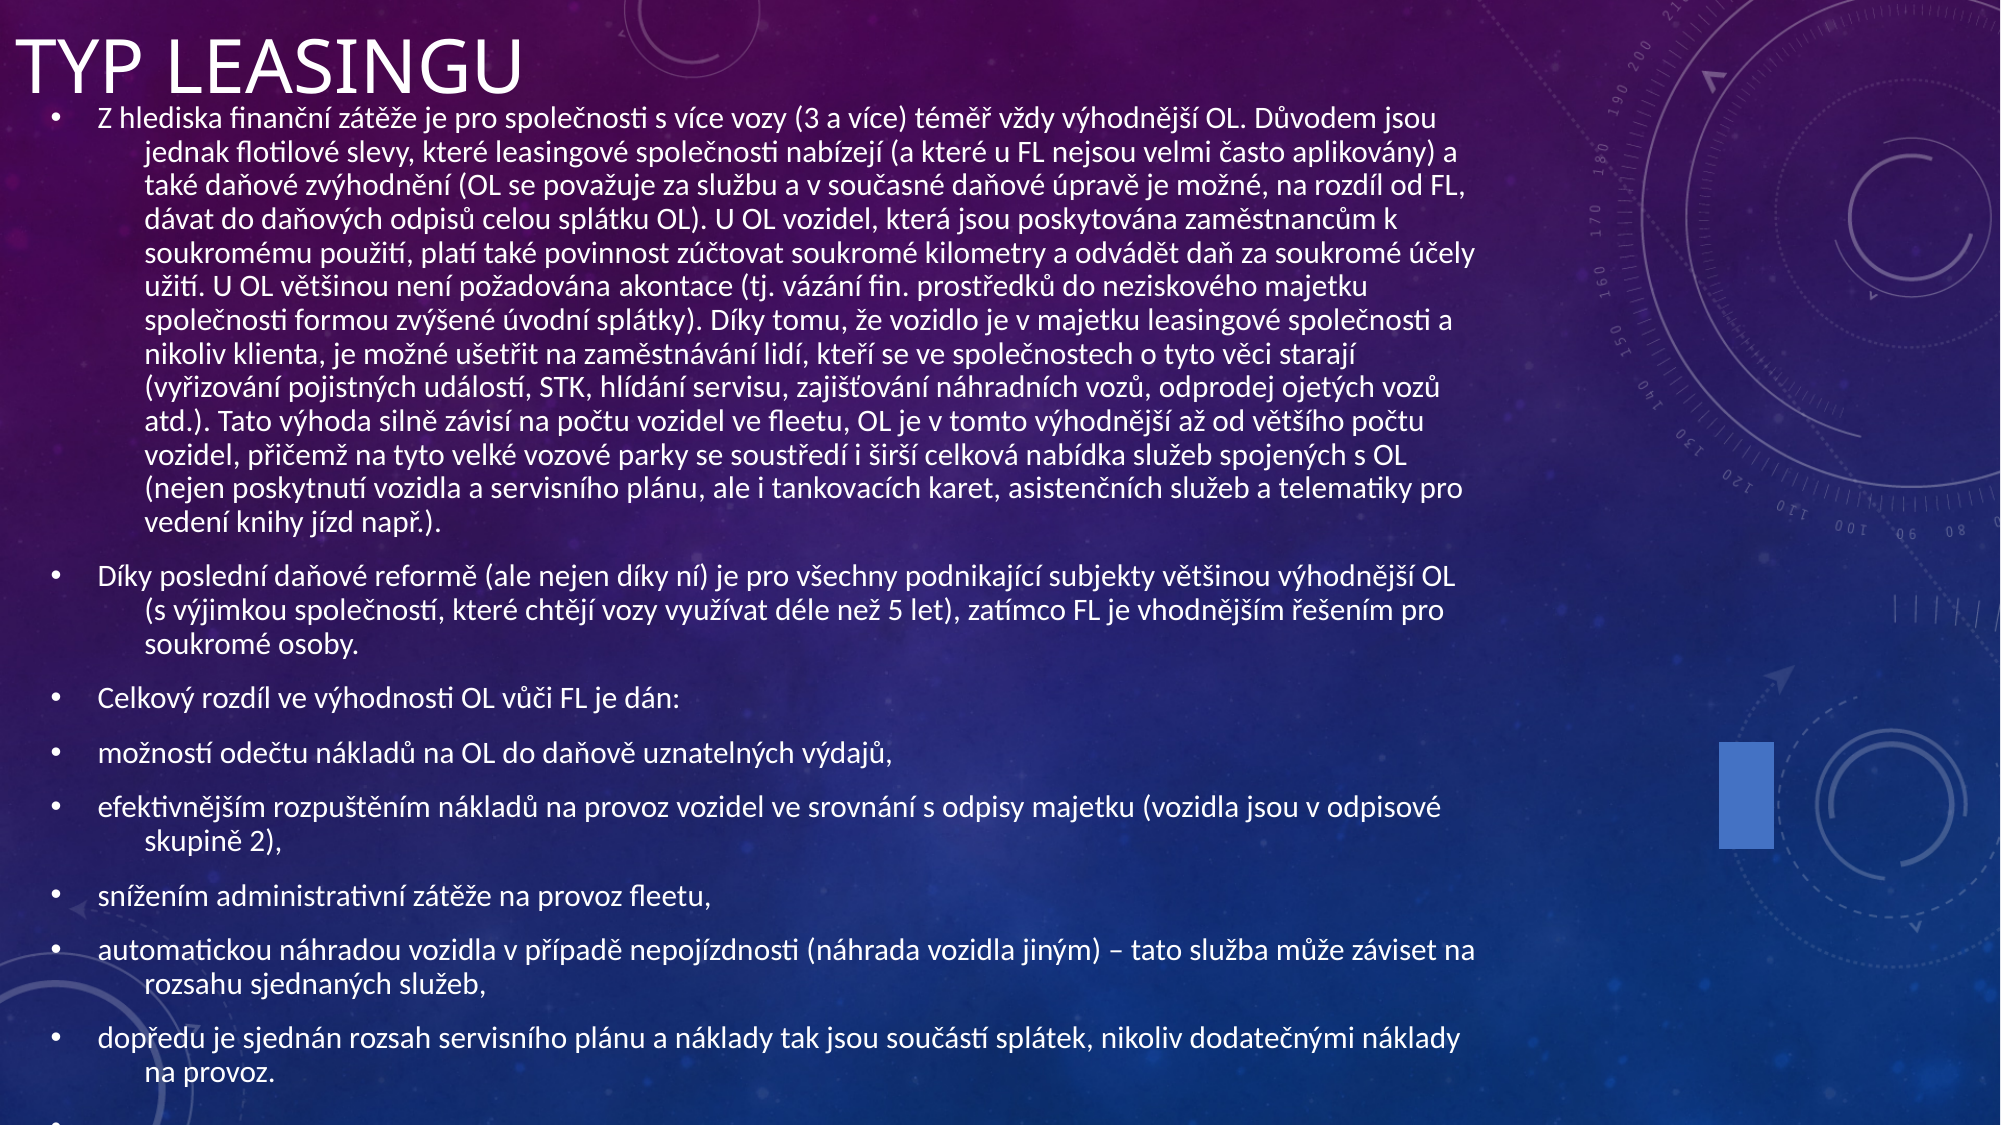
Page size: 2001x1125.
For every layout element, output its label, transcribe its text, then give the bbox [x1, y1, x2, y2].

list Z hlediska finanční zátěže je pro společnosti s více vozy (3 a více) téměř vždy výhodnější OL. Důvodem jsou jednak flotilové slevy, které leasingové společnosti nabízejí (a které u FL nejsou velmi často aplikovány) a také daňové zvýhodnění (OL se považuje za službu a v současné daňové úpravě je možné, na rozdíl od FL, dávat do daňových odpisů celou splátku OL). U OL vozidel, která jsou poskytována zaměstnancům k soukromému použití, platí také povinnost zúčtovat soukromé kilometry a odvádět daň za soukromé účely užití. U OL většinou není požadována akontace (tj. vázání fin. prostředků do neziskového majetku společnosti formou zvýšené úvodní splátky). Díky tomu, že vozidlo je v majetku leasingové společnosti a nikoliv klienta, je možné ušetřit na zaměstnávání lidí, kteří se ve společnostech o tyto věci starají (vyřizování pojistných událostí, STK, hlídání servisu, zajišťování náhradních vozů, odprodej ojetých vozů atd.). Tato výhoda silně závisí na počtu vozidel ve fleetu, OL je v tomto výhodnější až od většího počtu vozidel, přičemž na tyto velké vozové parky se soustředí i širší celková nabídka služeb spojených s OL (nejen poskytnutí vozidla a servisního plánu, ale i tankovacích karet, asistenčních služeb a telematiky pro vedení knihy jízd např.). Díky poslední daňové reformě (ale nejen díky ní) je pro všechny podnikající subjekty většinou výhodnější OL (s výjimkou společností, které chtějí vozy využívat déle než 5 let), zatímco FL je vhodnějším řešením pro soukromé osoby. Celkový rozdíl ve výhodnosti OL vůči FL je dán: možností odečtu nákladů na OL do daňově uznatelných výdajů, efektivnějším rozpuštěním nákladů na provoz vozidel ve srovnání s odpisy majetku (vozidla jsou v odpisové skupině 2), snížením administrativní zátěže na provoz fleetu, automatickou náhradou vozidla v případě nepojízdnosti (náhrada vozidla jiným) – tato služba může záviset na rozsahu sjednaných služeb, dopředu je sjednán rozsah servisního plánu a náklady tak jsou součástí splátek, nikoliv dodatečnými náklady na provoz. [35, 94, 1495, 1125]
table_header [1719, 742, 1774, 849]
title TYP leasingu [0, 0, 1663, 182]
